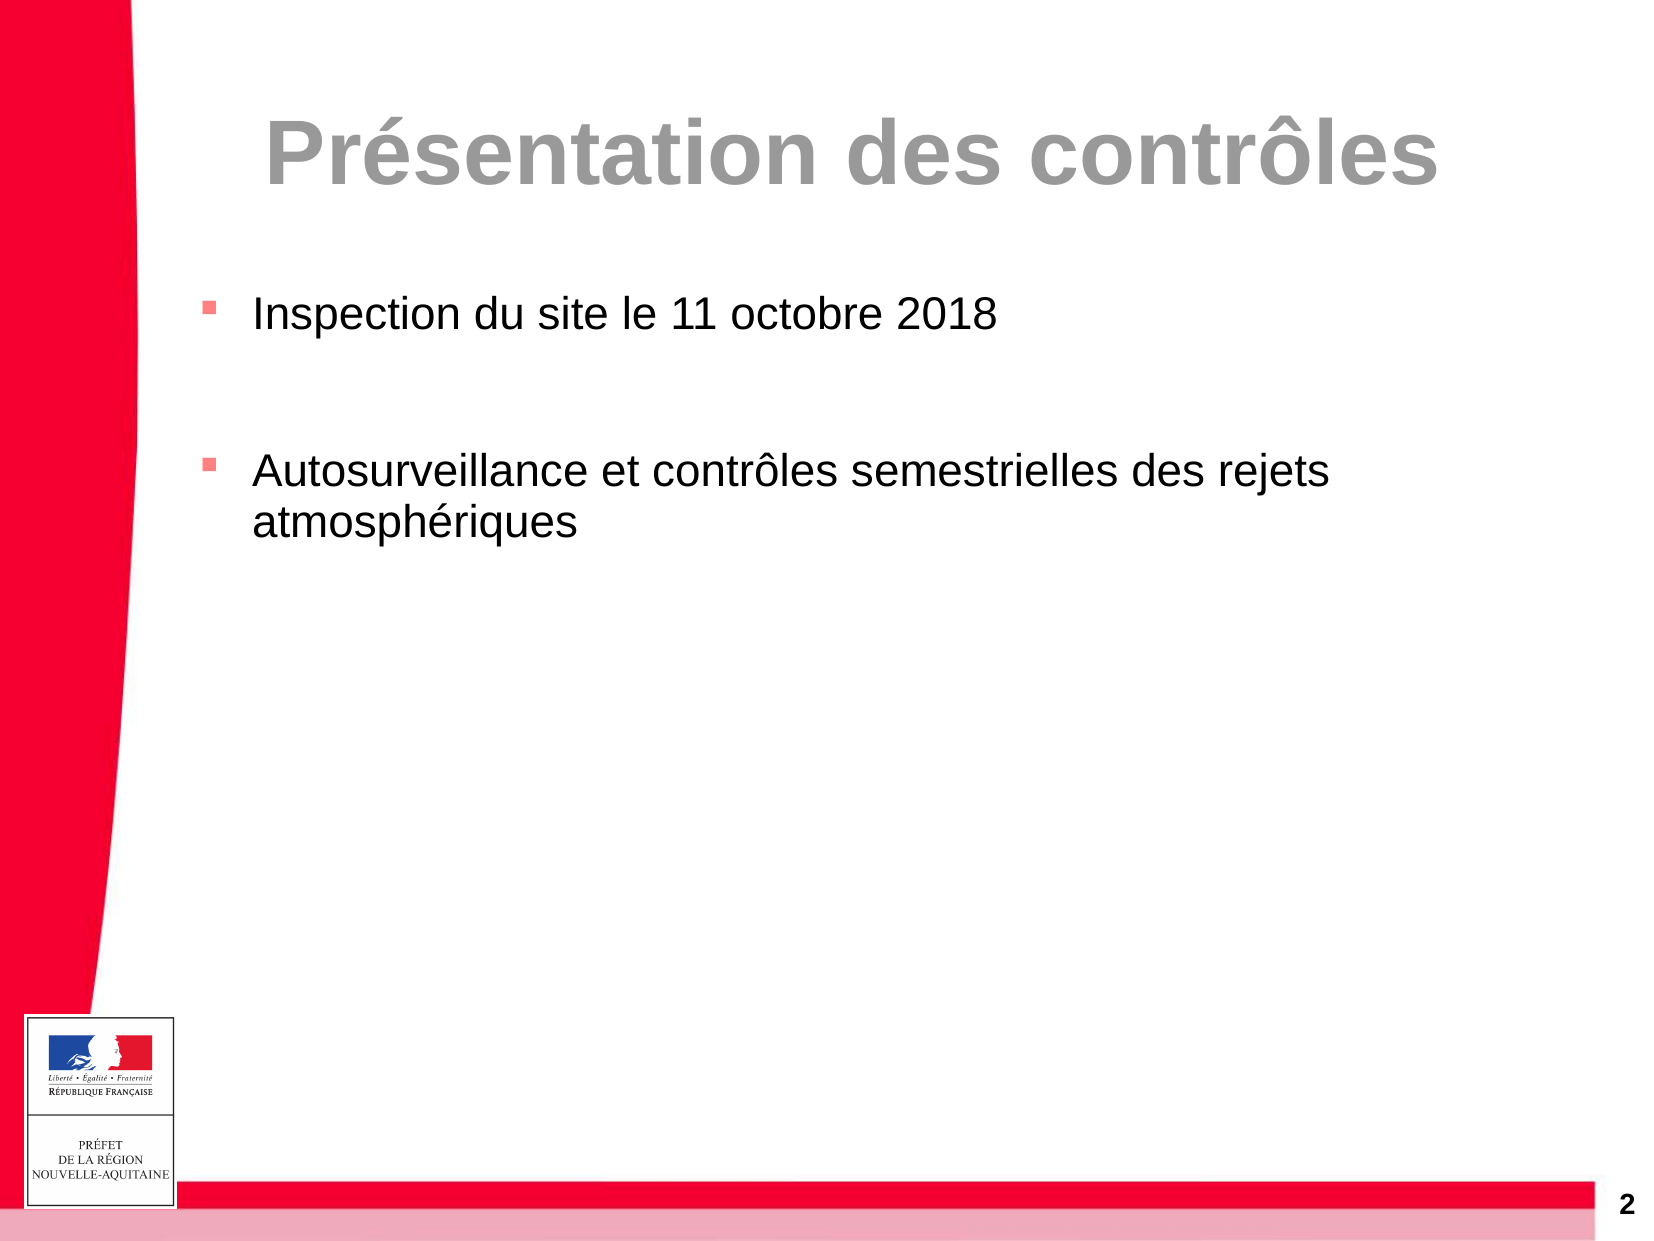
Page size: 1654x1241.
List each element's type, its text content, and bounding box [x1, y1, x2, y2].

list Inspection du site le 11 octobre 2018 Autosurveillance et contrôles semestrielles des rejets atmosphériques [181, 288, 1511, 1107]
picture [0, 0, 1654, 1241]
title Présentation des contrôles [136, 56, 1571, 250]
